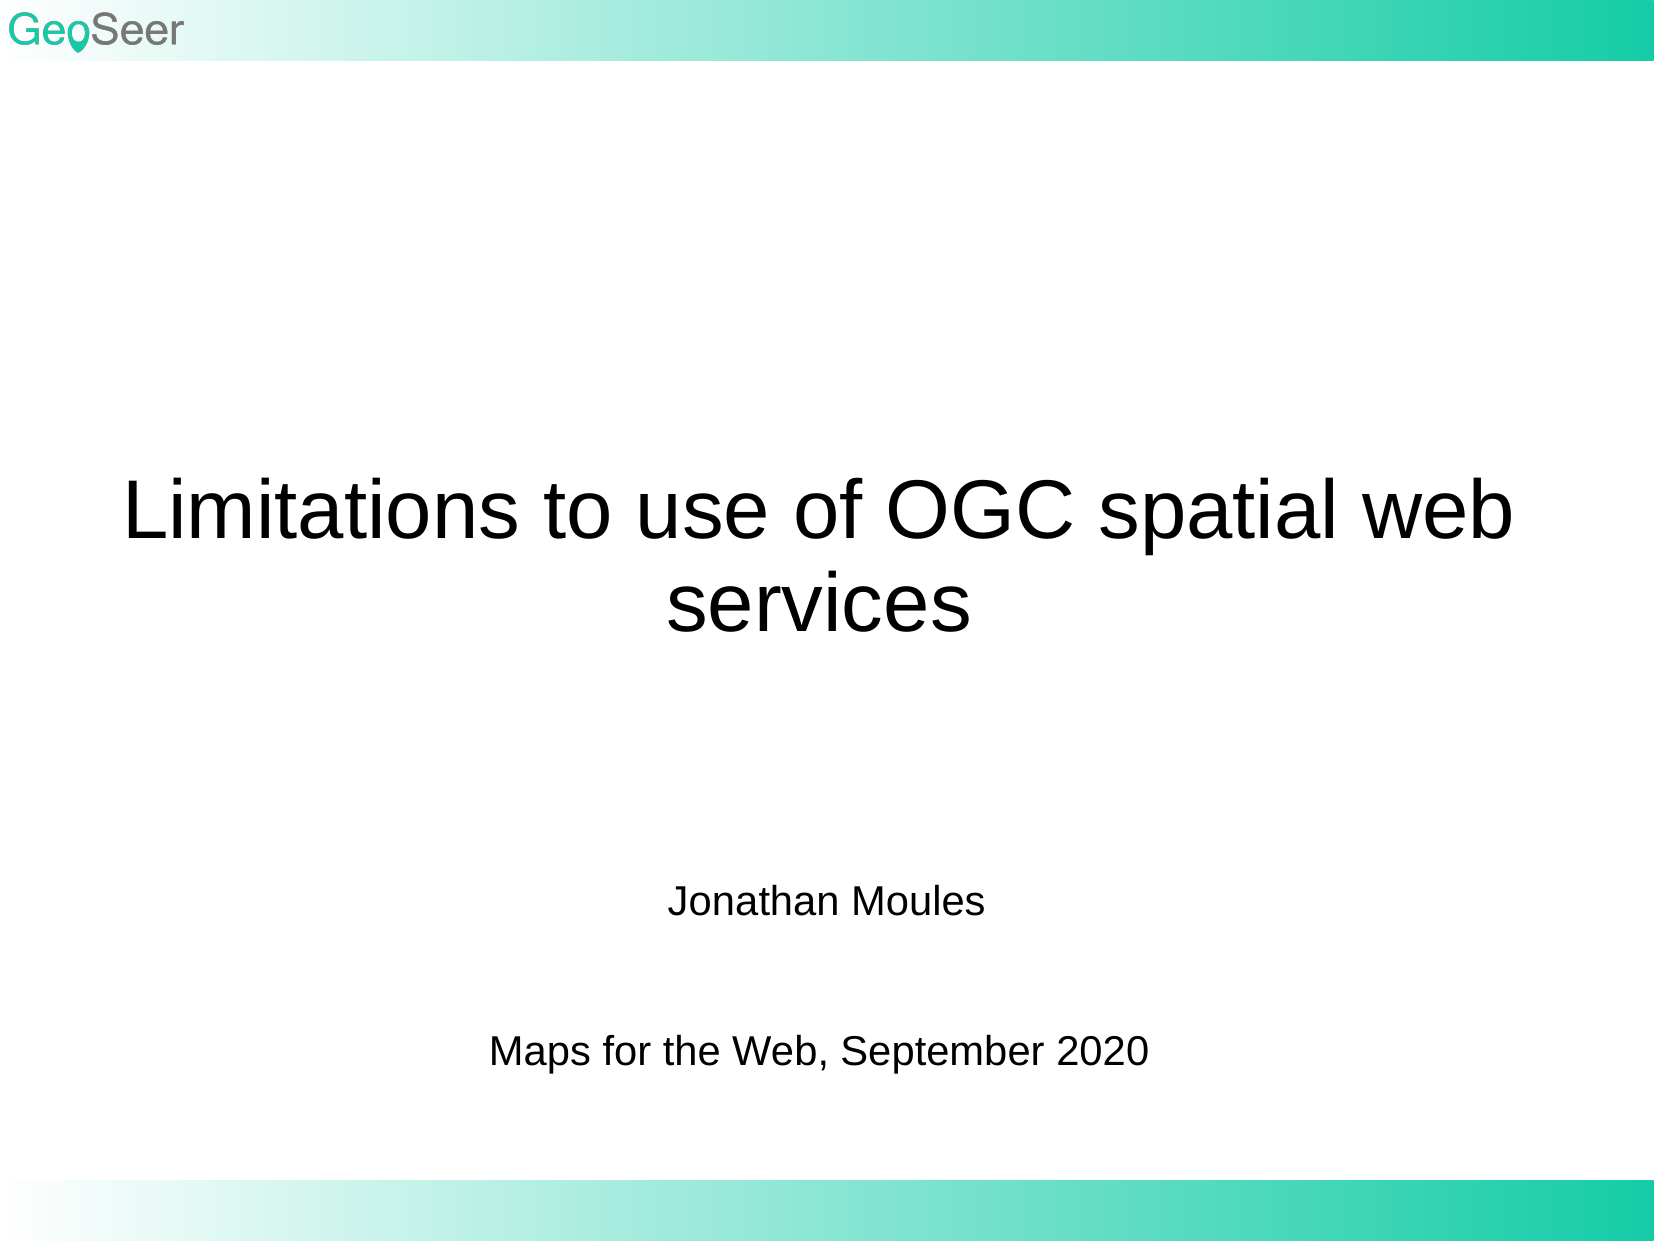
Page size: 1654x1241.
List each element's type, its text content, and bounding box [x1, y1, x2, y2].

subtitle Jonathan Moules [82, 830, 1571, 973]
text_box Maps for the Web, September 2020 [75, 979, 1564, 1122]
title Limitations to use of OGC spatial web services [75, 374, 1564, 740]
picture [7, 10, 186, 55]
